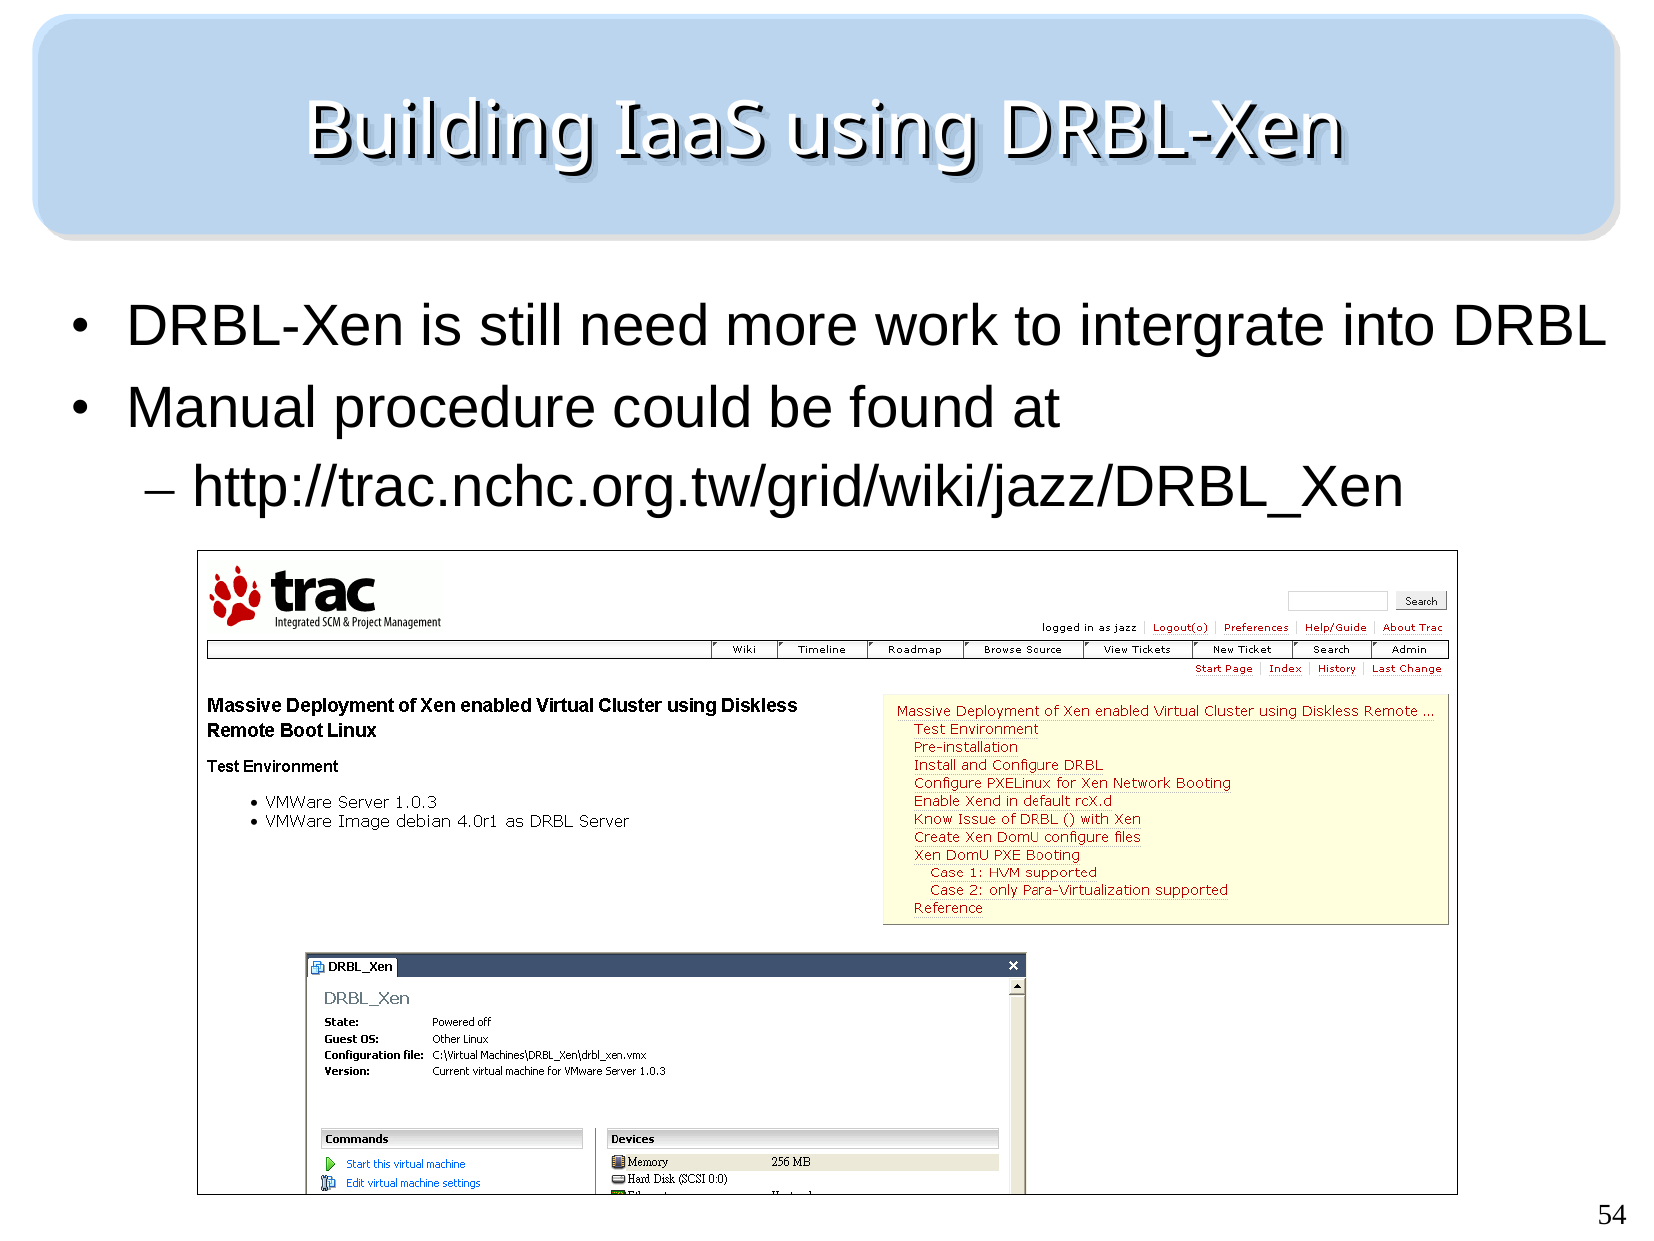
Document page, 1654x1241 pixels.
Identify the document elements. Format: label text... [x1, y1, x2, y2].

text_box Building IaaS using DRBL-Xen [32, 13, 1615, 235]
list DRBL-Xen is still need more work to intergrate into DRBL Manual procedure could be found at http://trac.nchc.org.tw/grid/wiki/jazz/DRBL_Xen [70, 292, 1624, 611]
picture [197, 550, 1458, 1195]
